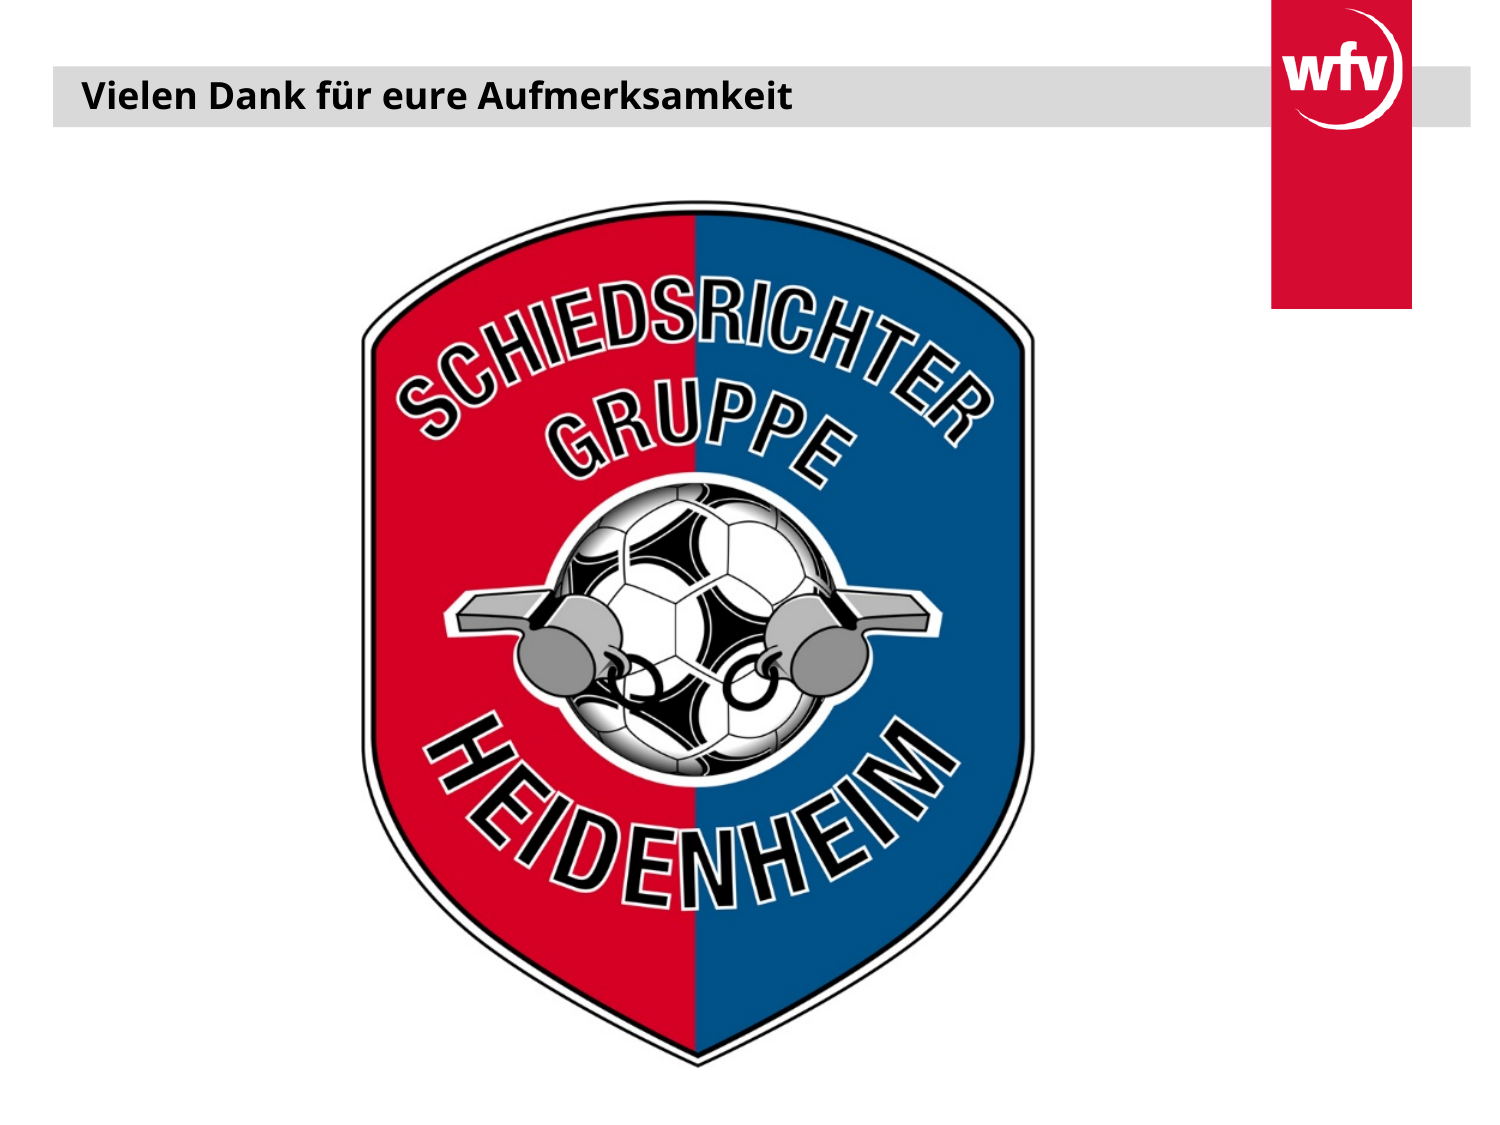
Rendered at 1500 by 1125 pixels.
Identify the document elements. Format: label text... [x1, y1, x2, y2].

text_box Vielen Dank für eure Aufmerksamkeit [66, 61, 810, 128]
picture [361, 199, 1036, 1068]
